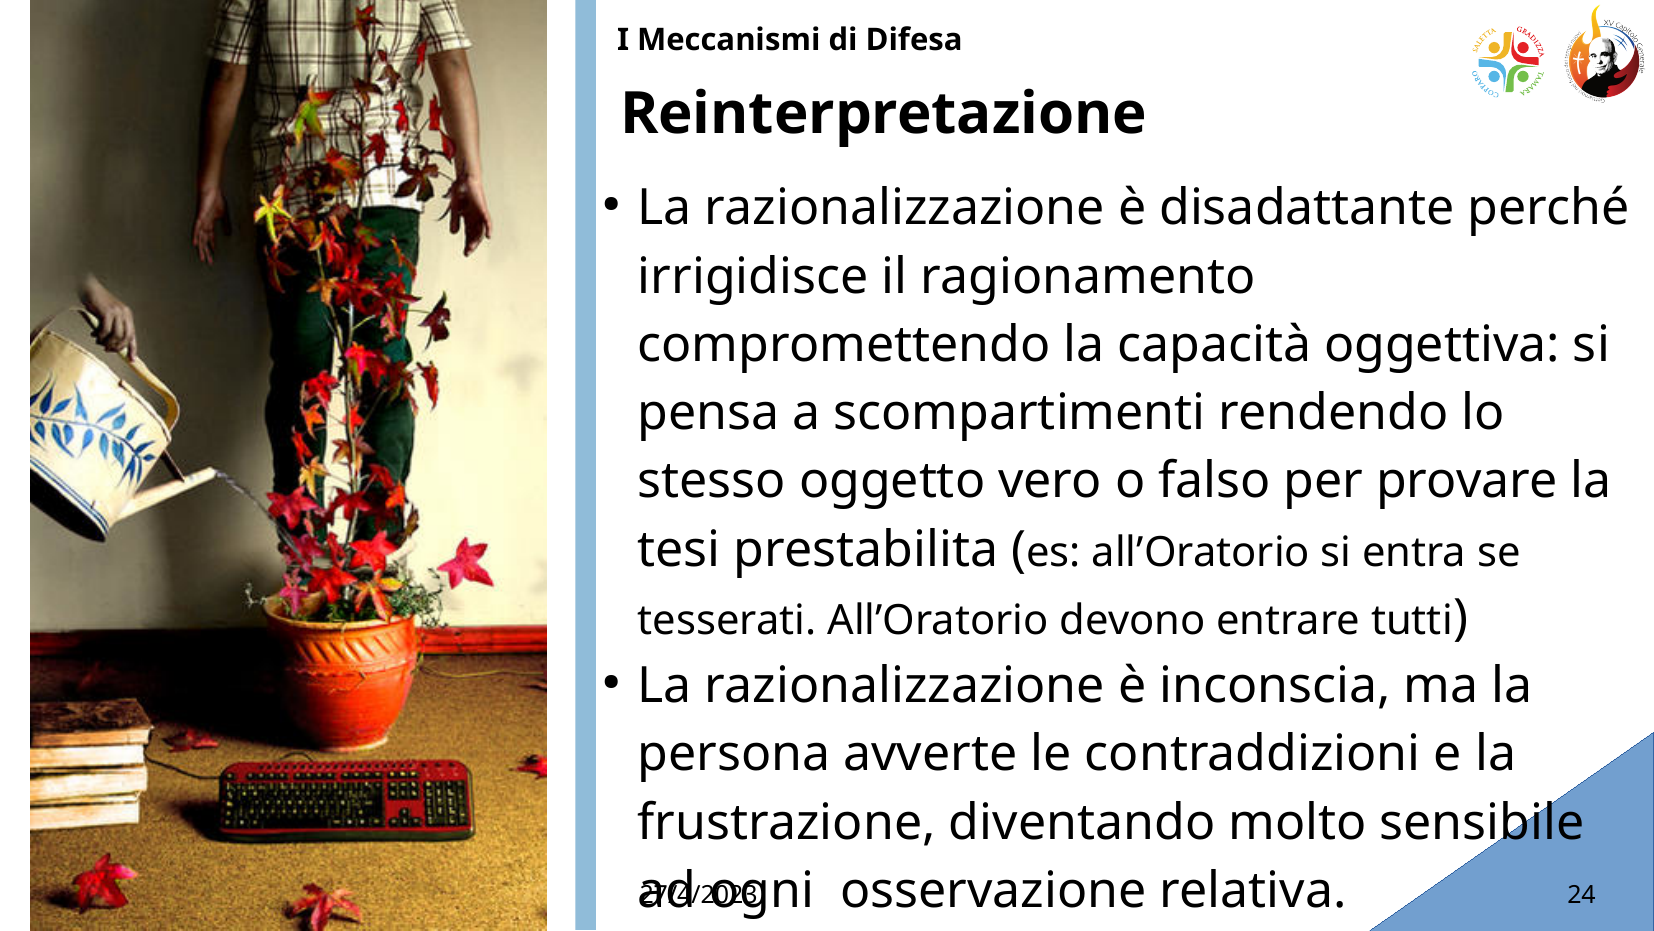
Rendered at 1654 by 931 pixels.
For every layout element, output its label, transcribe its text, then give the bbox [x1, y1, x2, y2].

picture [1563, 4, 1646, 103]
title Reinterpretazione [620, 70, 1617, 142]
subtitle La razionalizzazione è disadattante perché irrigidisce il ragionamento compromettendo la capacità oggettiva: si pensa a scompartimenti rendendo lo stesso oggetto vero o falso per provare la tesi prestabilita (es: all’Oratorio si entra se tesserati. All’Oratorio devono entrare tutti) La razionalizzazione è inconscia, ma la persona avverte le contraddizioni e la frustrazione, diventando molto sensibile ad ogni osservazione relativa. [602, 171, 1654, 931]
picture [30, 0, 547, 931]
text_box I Meccanismi di Difesa [602, 9, 1335, 63]
